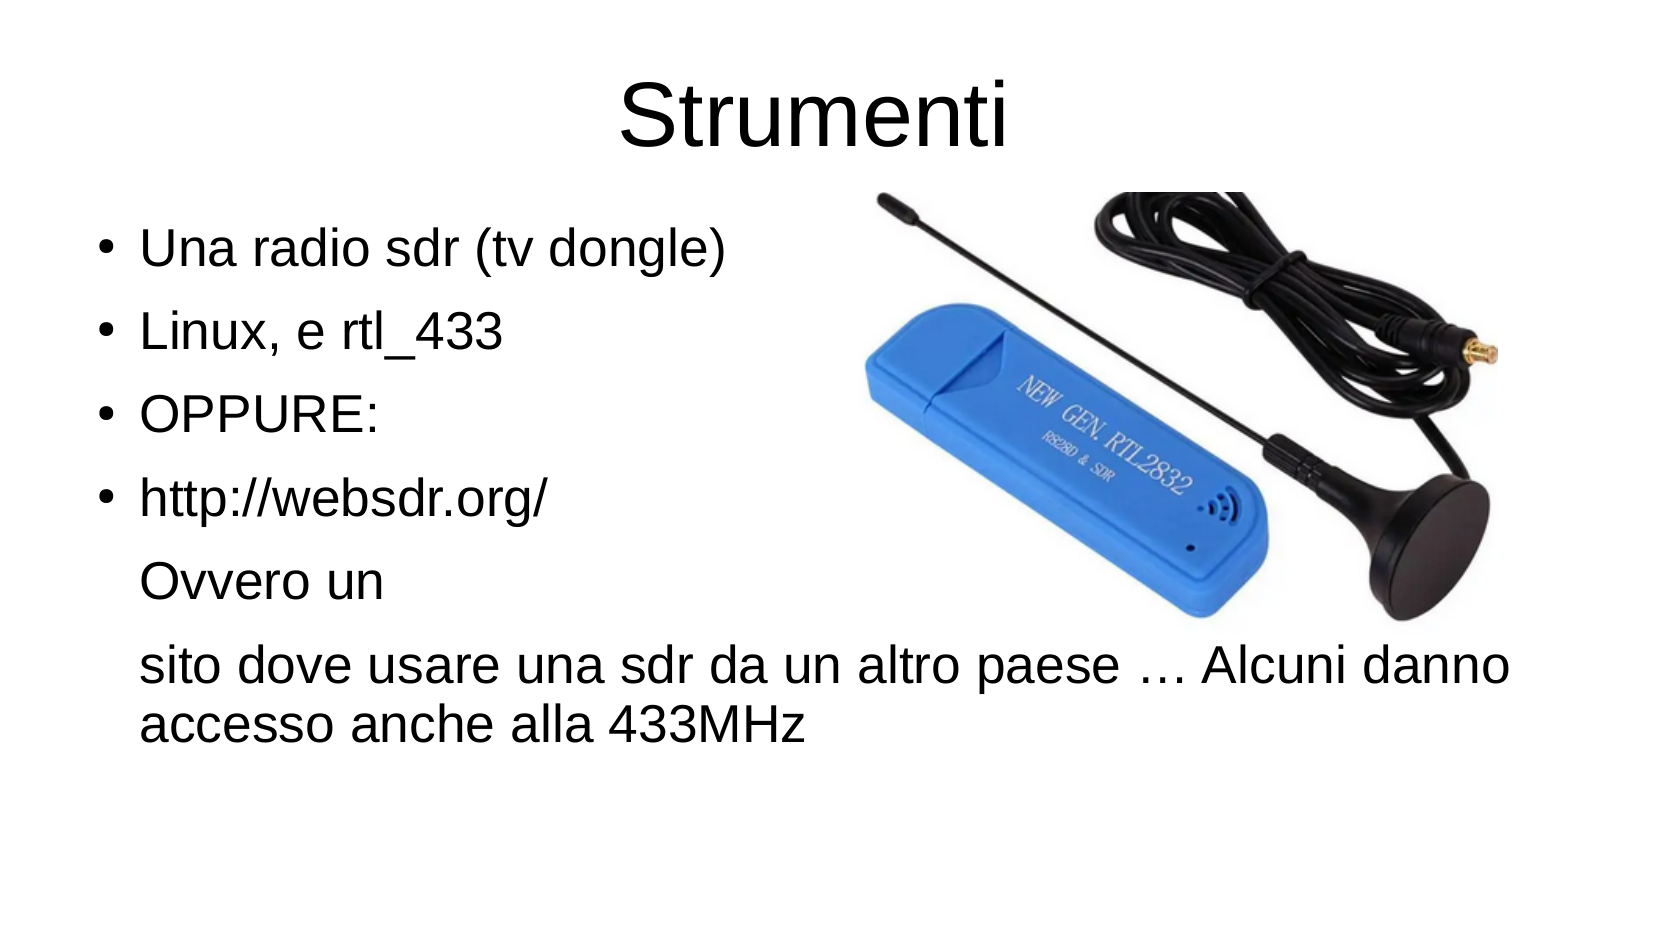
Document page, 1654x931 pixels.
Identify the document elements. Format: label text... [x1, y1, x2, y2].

list Una radio sdr (tv dongle) Linux, e rtl_433 OPPURE: http://websdr.org/ Ovvero un sito dove usare una sdr da un altro paese … Alcuni danno accesso anche alla 433MHz [82, 217, 1571, 758]
picture [855, 192, 1498, 641]
title Strumenti [82, 37, 1571, 193]
